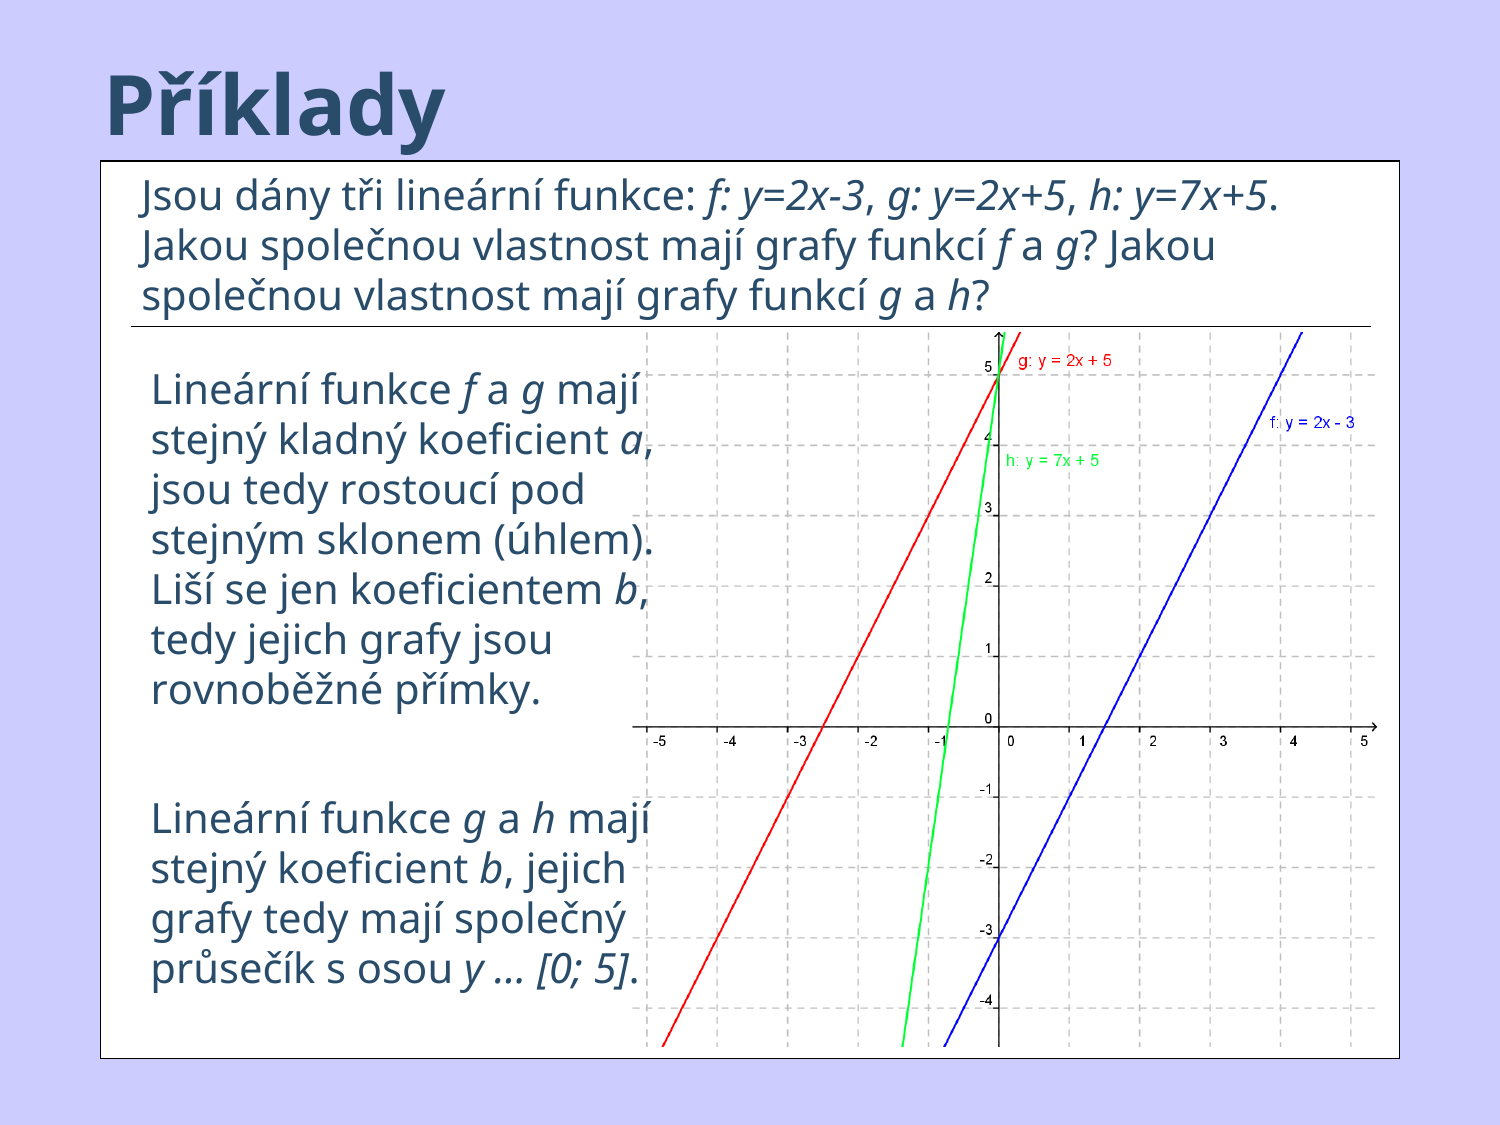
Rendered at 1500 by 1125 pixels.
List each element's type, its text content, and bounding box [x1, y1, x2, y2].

text_box [1052, 190, 1093, 196]
text_box [228, 291, 240, 297]
text_box [626, 190, 633, 196]
text_box [856, 190, 893, 196]
text_box [769, 291, 781, 307]
text_box [894, 190, 904, 196]
text_box [600, 190, 612, 196]
text_box [590, 190, 597, 196]
text_box [716, 190, 745, 196]
text_box [759, 190, 802, 196]
text_box [641, 291, 653, 307]
text_box [204, 190, 216, 196]
text_box [938, 190, 948, 196]
text_box [461, 190, 481, 196]
text_box [919, 299, 929, 307]
text_box [304, 190, 312, 196]
text_box [314, 190, 325, 196]
text_box [539, 190, 558, 196]
text_box [1151, 190, 1192, 196]
text_box [358, 291, 369, 307]
text_box [192, 291, 205, 307]
text_box [437, 190, 447, 196]
text_box [1109, 190, 1137, 196]
text_box [647, 190, 666, 196]
text_box [380, 190, 399, 196]
text_box [908, 190, 935, 196]
text_box [684, 299, 694, 307]
text_box [256, 190, 276, 196]
text_box [1215, 190, 1231, 196]
text_box [748, 190, 758, 196]
text_box [448, 190, 459, 196]
text_box [823, 190, 858, 196]
text_box [219, 190, 239, 196]
text_box [1234, 190, 1258, 196]
text_box [994, 190, 1006, 196]
text_box Jsou dány tři lineární funkce: f: y=2x-3, g: y=2x+5, h: y=7x+5. Jakou společnou vlastnost mají grafy funkcí f a g? Jakou společnou vlastnost mají grafy funkcí g a h? [126, 196, 1367, 291]
text_box Lineární funkce g a h mají stejný koeficient b, jejich grafy tedy mají společný průsečík s osou y … [0; 5]. [135, 869, 691, 965]
text_box [586, 299, 596, 307]
text_box [364, 190, 377, 196]
text_box [633, 190, 646, 196]
text_box [1208, 190, 1215, 196]
text_box [1140, 190, 1150, 196]
text_box [513, 190, 525, 196]
text_box [279, 190, 287, 196]
text_box [527, 190, 536, 196]
text_box [1193, 190, 1207, 196]
text_box [1096, 190, 1106, 196]
text_box [680, 190, 713, 196]
text_box [1007, 190, 1014, 196]
text_box [816, 190, 823, 196]
text_box [178, 190, 191, 196]
text_box [423, 190, 435, 196]
text_box [349, 190, 360, 196]
text_box [327, 190, 345, 196]
text_box [575, 190, 587, 196]
text_box Lineární funkce f a g mají stejný kladný koeficient a, jsou tedy rostoucí pod stejným sklonem (úhlem). Liší se jen koeficientem b, tedy jejich grafy jsou rovnoběžné přímky. [135, 515, 691, 610]
text_box [949, 190, 993, 196]
text_box [1033, 190, 1057, 196]
picture [632, 434, 636, 449]
text_box [192, 190, 200, 196]
text_box [298, 291, 311, 307]
text_box [667, 190, 678, 196]
text_box [402, 190, 409, 196]
text_box [561, 190, 571, 196]
text_box [476, 291, 489, 307]
text_box [240, 190, 252, 196]
picture [632, 332, 1377, 1047]
text_box [497, 190, 510, 196]
text_box [100, 190, 1400, 1059]
text_box [1014, 190, 1030, 196]
text_box [290, 190, 302, 196]
title Příklady [88, 39, 1414, 190]
text_box [158, 190, 177, 196]
text_box [614, 190, 623, 196]
text_box [324, 291, 336, 307]
text_box [168, 291, 181, 307]
text_box [803, 190, 815, 196]
text_box [821, 291, 827, 298]
text_box [721, 291, 732, 306]
text_box [412, 190, 420, 196]
text_box [391, 299, 401, 307]
text_box [484, 190, 493, 196]
text_box [884, 291, 895, 307]
